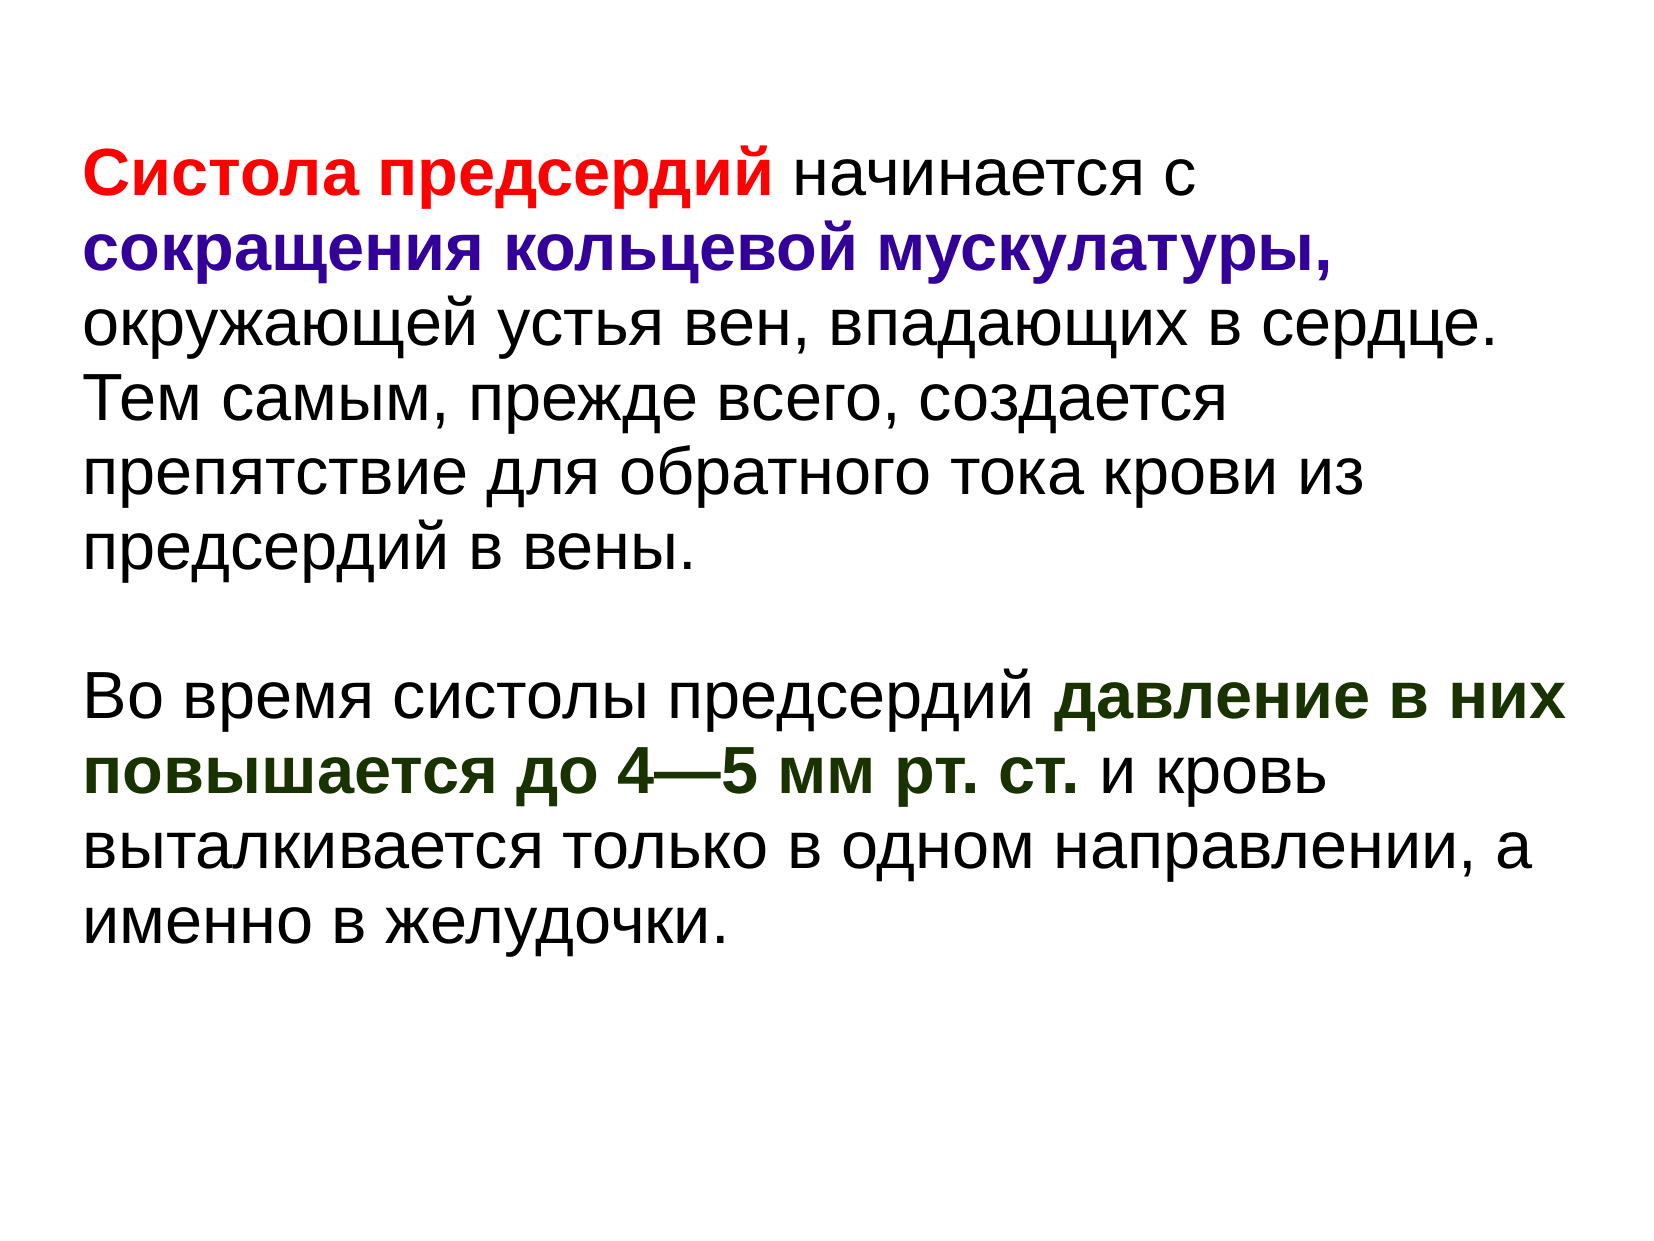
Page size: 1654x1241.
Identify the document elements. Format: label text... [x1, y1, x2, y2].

subtitle Систола предсердий начинается с сокращения кольцевой мускулатуры, окружающей устья вен, впадающих в сердце. Тем самым, прежде всего, создается препятствие для обратного тока крови из предсердий в вены. Во время систолы предсердий давление в них повышается до 4―5 мм рт. ст. и кровь выталкивается только в одном направлении, а именно в желудочки. [82, 18, 1571, 1075]
